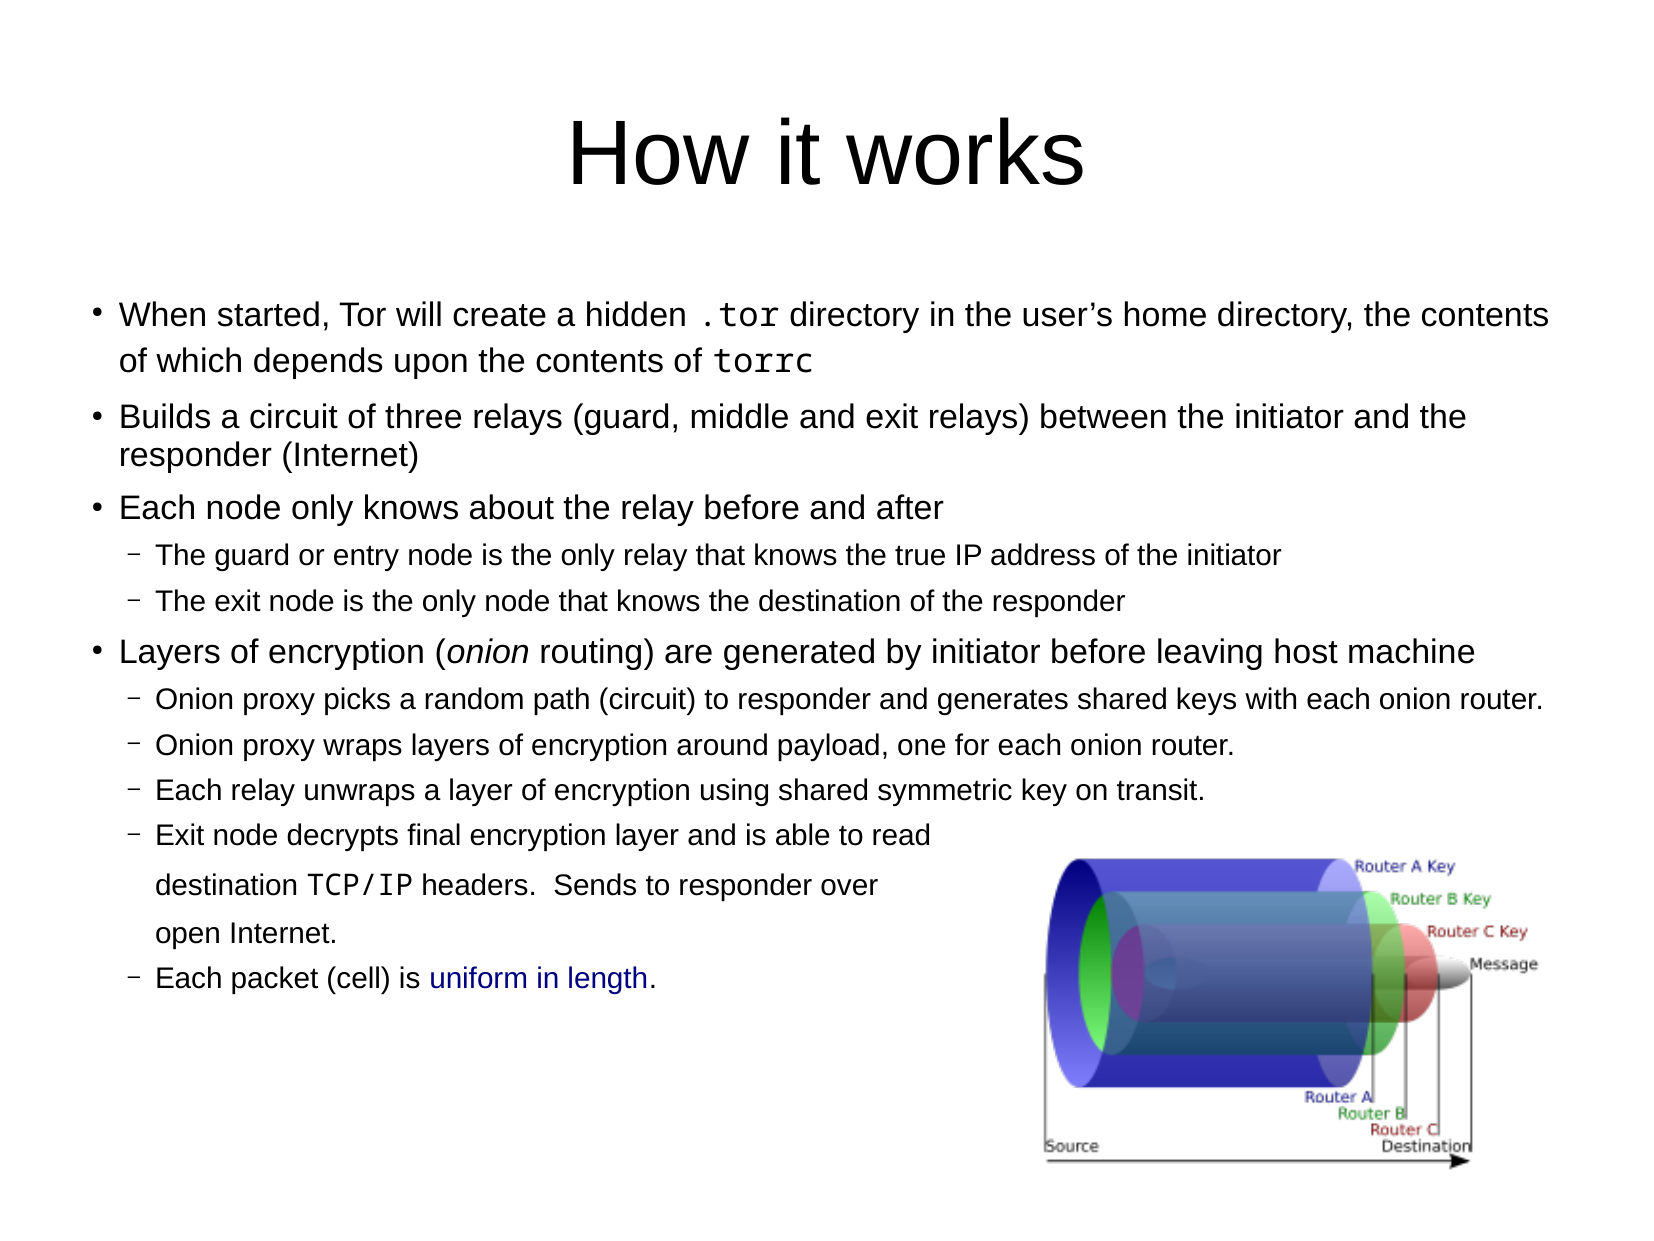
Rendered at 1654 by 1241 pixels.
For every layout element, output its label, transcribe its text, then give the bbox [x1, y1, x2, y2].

title How it works [82, 49, 1571, 257]
list When started, Tor will create a hidden .tor directory in the user’s home directory, the contents of which depends upon the contents of torrc Builds a circuit of three relays (guard, middle and exit relays) between the initiator and the responder (Internet) Each node only knows about the relay before and after The guard or entry node is the only relay that knows the true IP address of the initiator The exit node is the only node that knows the destination of the responder Layers of encryption (onion routing) are generated by initiator before leaving host machine Onion proxy picks a random path (circuit) to responder and generates shared keys with each onion router. Onion proxy wraps layers of encryption around payload, one for each onion router. Each relay unwraps a layer of encryption using shared symmetric key on transit. Exit node decrypts final encryption layer and is able to read destination TCP/IP headers. Sends to responder over open Internet. Each packet (cell) is uniform in length. [82, 290, 1571, 1010]
picture [1014, 827, 1585, 1202]
